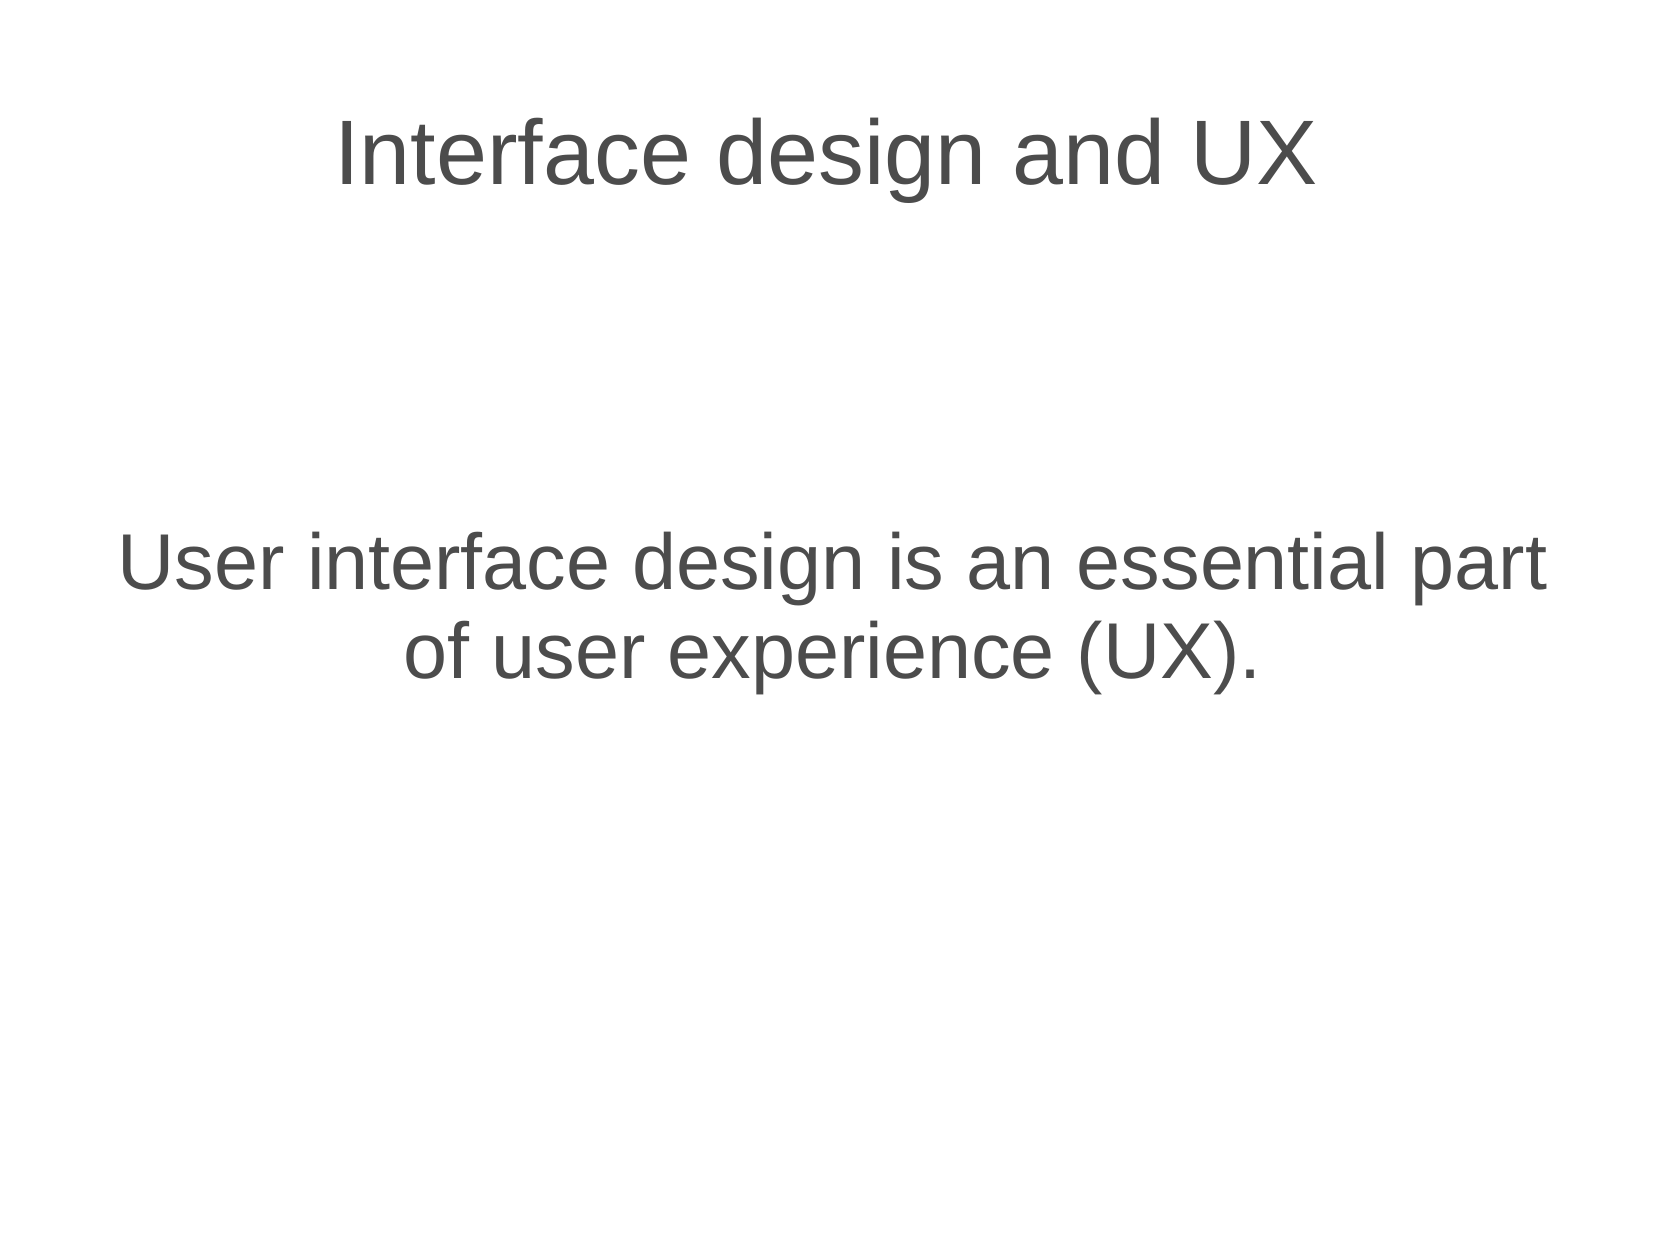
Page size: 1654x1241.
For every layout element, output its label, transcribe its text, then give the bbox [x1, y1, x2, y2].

title Interface design and UX [82, 56, 1571, 250]
subtitle User interface design is an essential part of user experience (UX). [88, 283, 1578, 1088]
